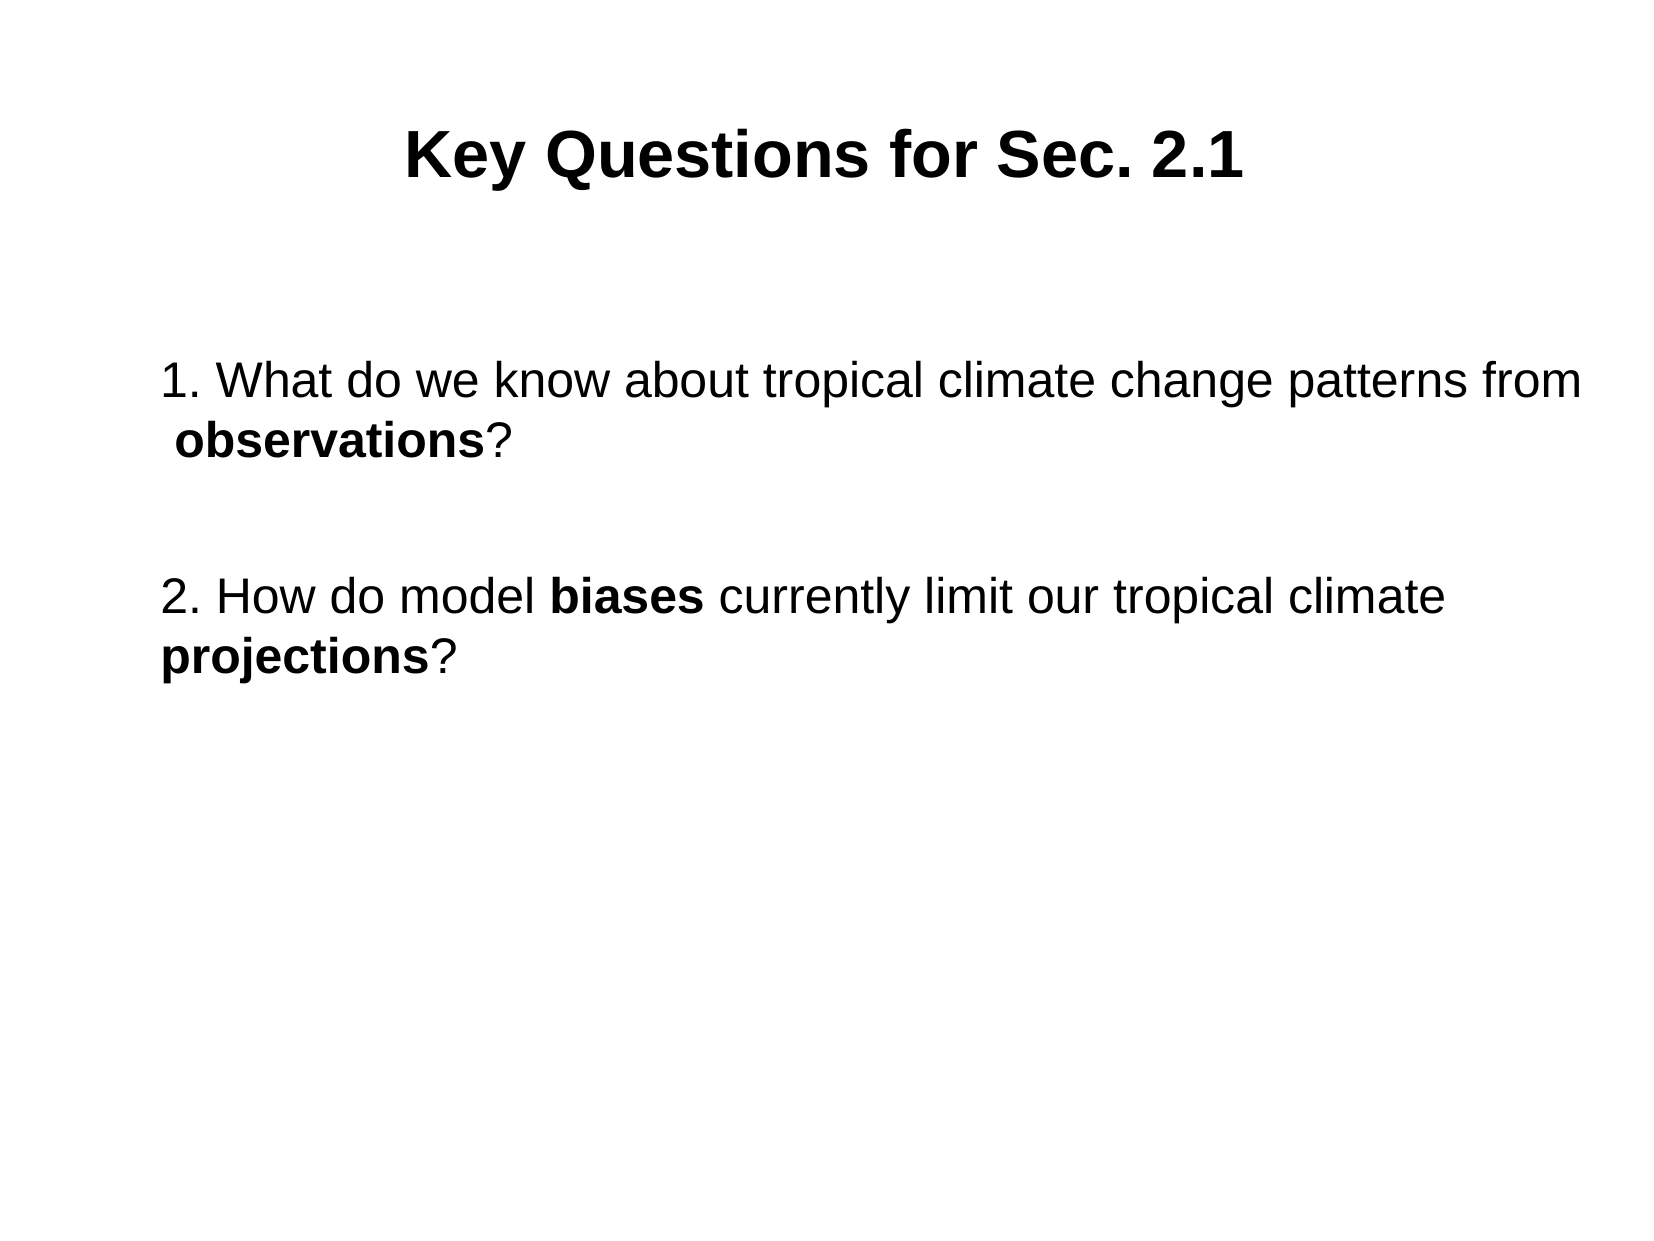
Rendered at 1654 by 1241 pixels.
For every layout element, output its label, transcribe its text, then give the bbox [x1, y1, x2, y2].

text_box 2. How do model biases currently limit our tropical climate projections? [160, 559, 1592, 684]
text_box 1. What do we know about tropical climate change patterns from observations? [160, 344, 1592, 468]
text_box Key Questions for Sec. 2.1 [37, 117, 1613, 193]
